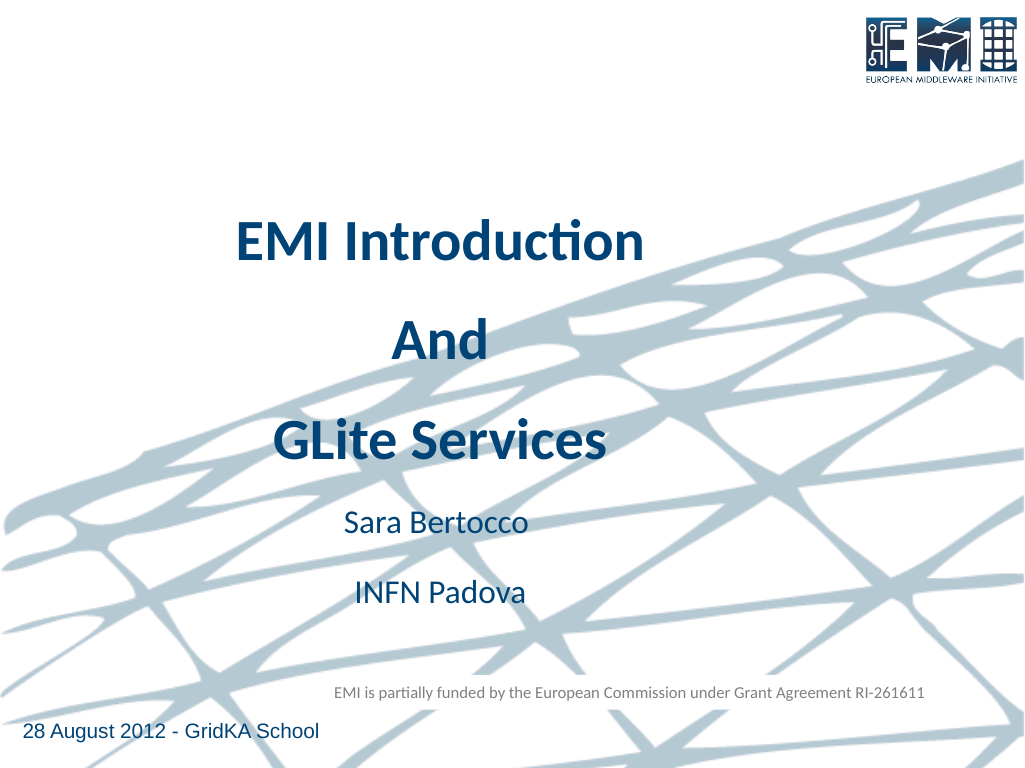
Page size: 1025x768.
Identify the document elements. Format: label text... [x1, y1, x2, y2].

text_box 28 August 2012 - GridKA School [2, 712, 713, 751]
picture [866, 17, 1017, 83]
picture [0, 159, 1025, 768]
list EMI Introduction And GLite Services Sara Bertocco INFN Padova [150, 194, 1013, 676]
